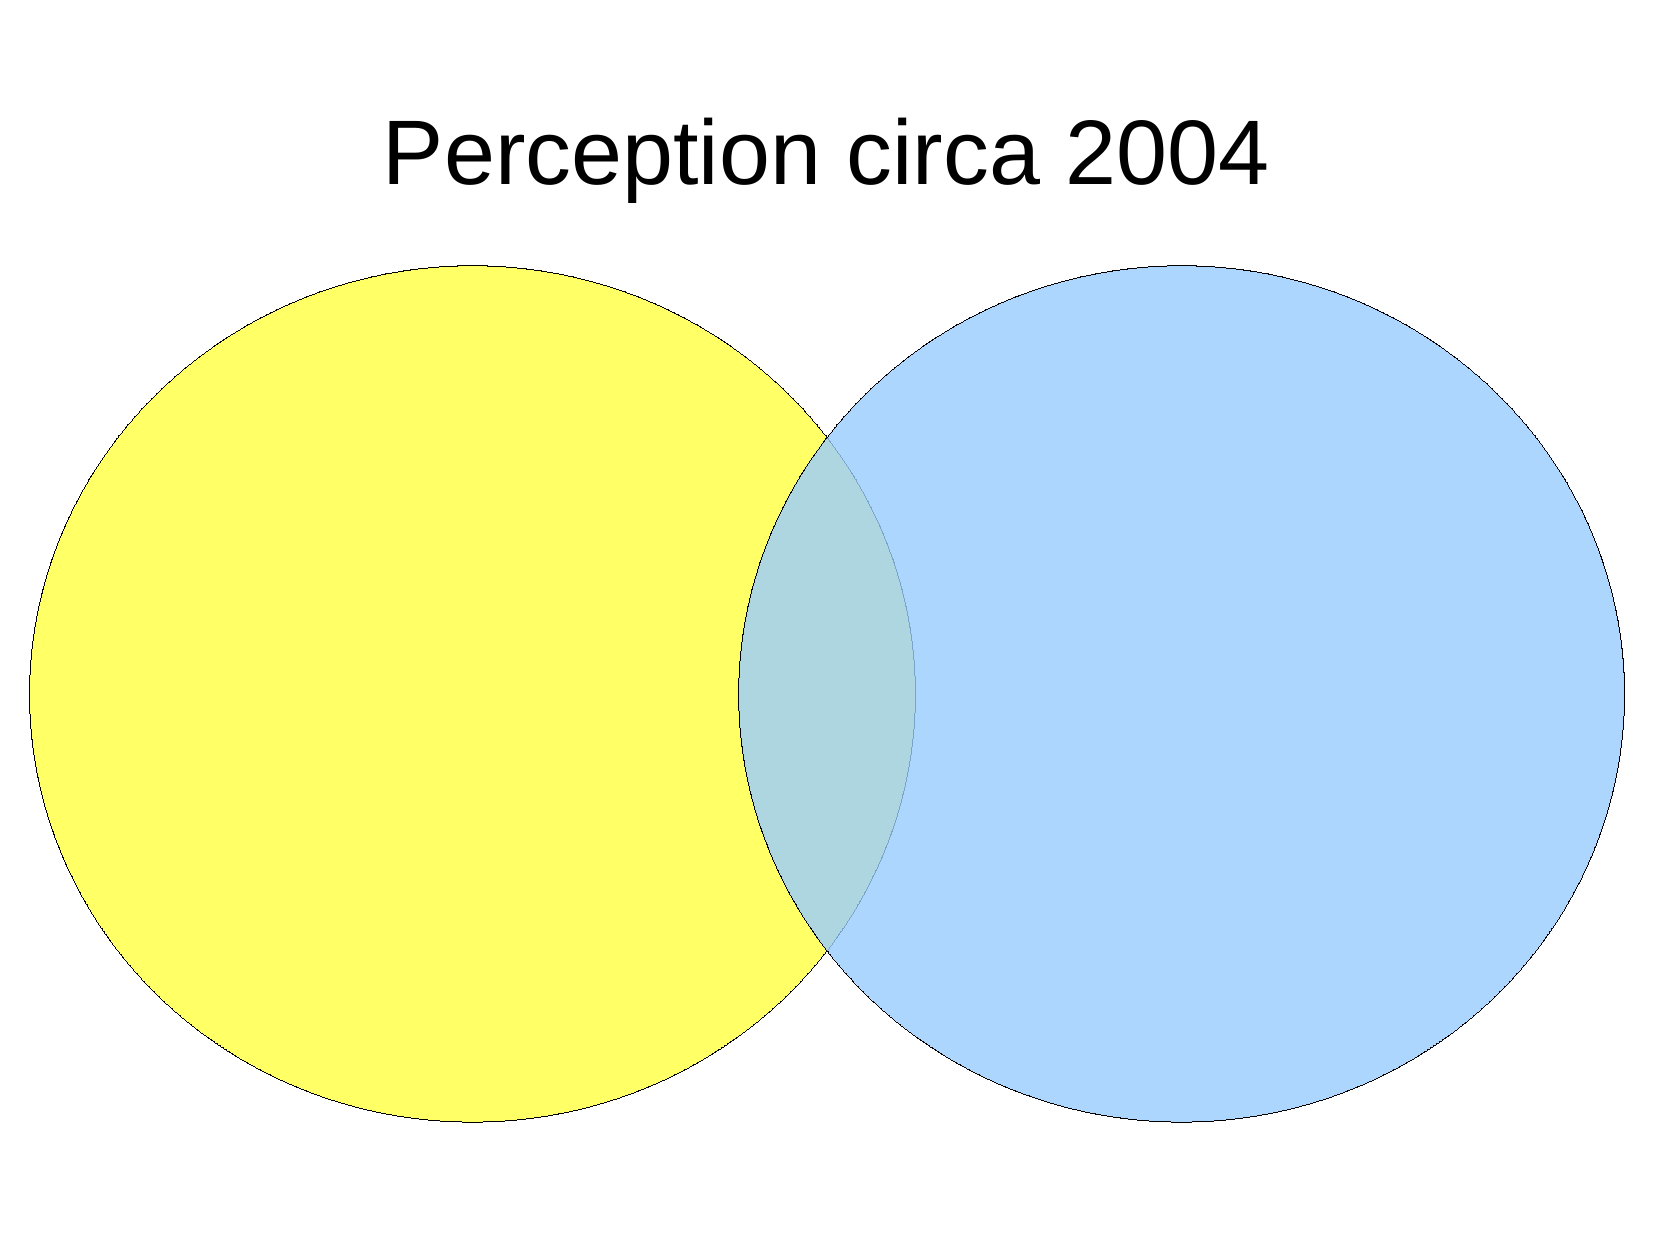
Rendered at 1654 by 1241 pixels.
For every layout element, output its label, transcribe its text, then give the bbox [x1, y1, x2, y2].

text_box [29, 265, 1625, 1123]
title Perception circa 2004 [82, 49, 1571, 257]
